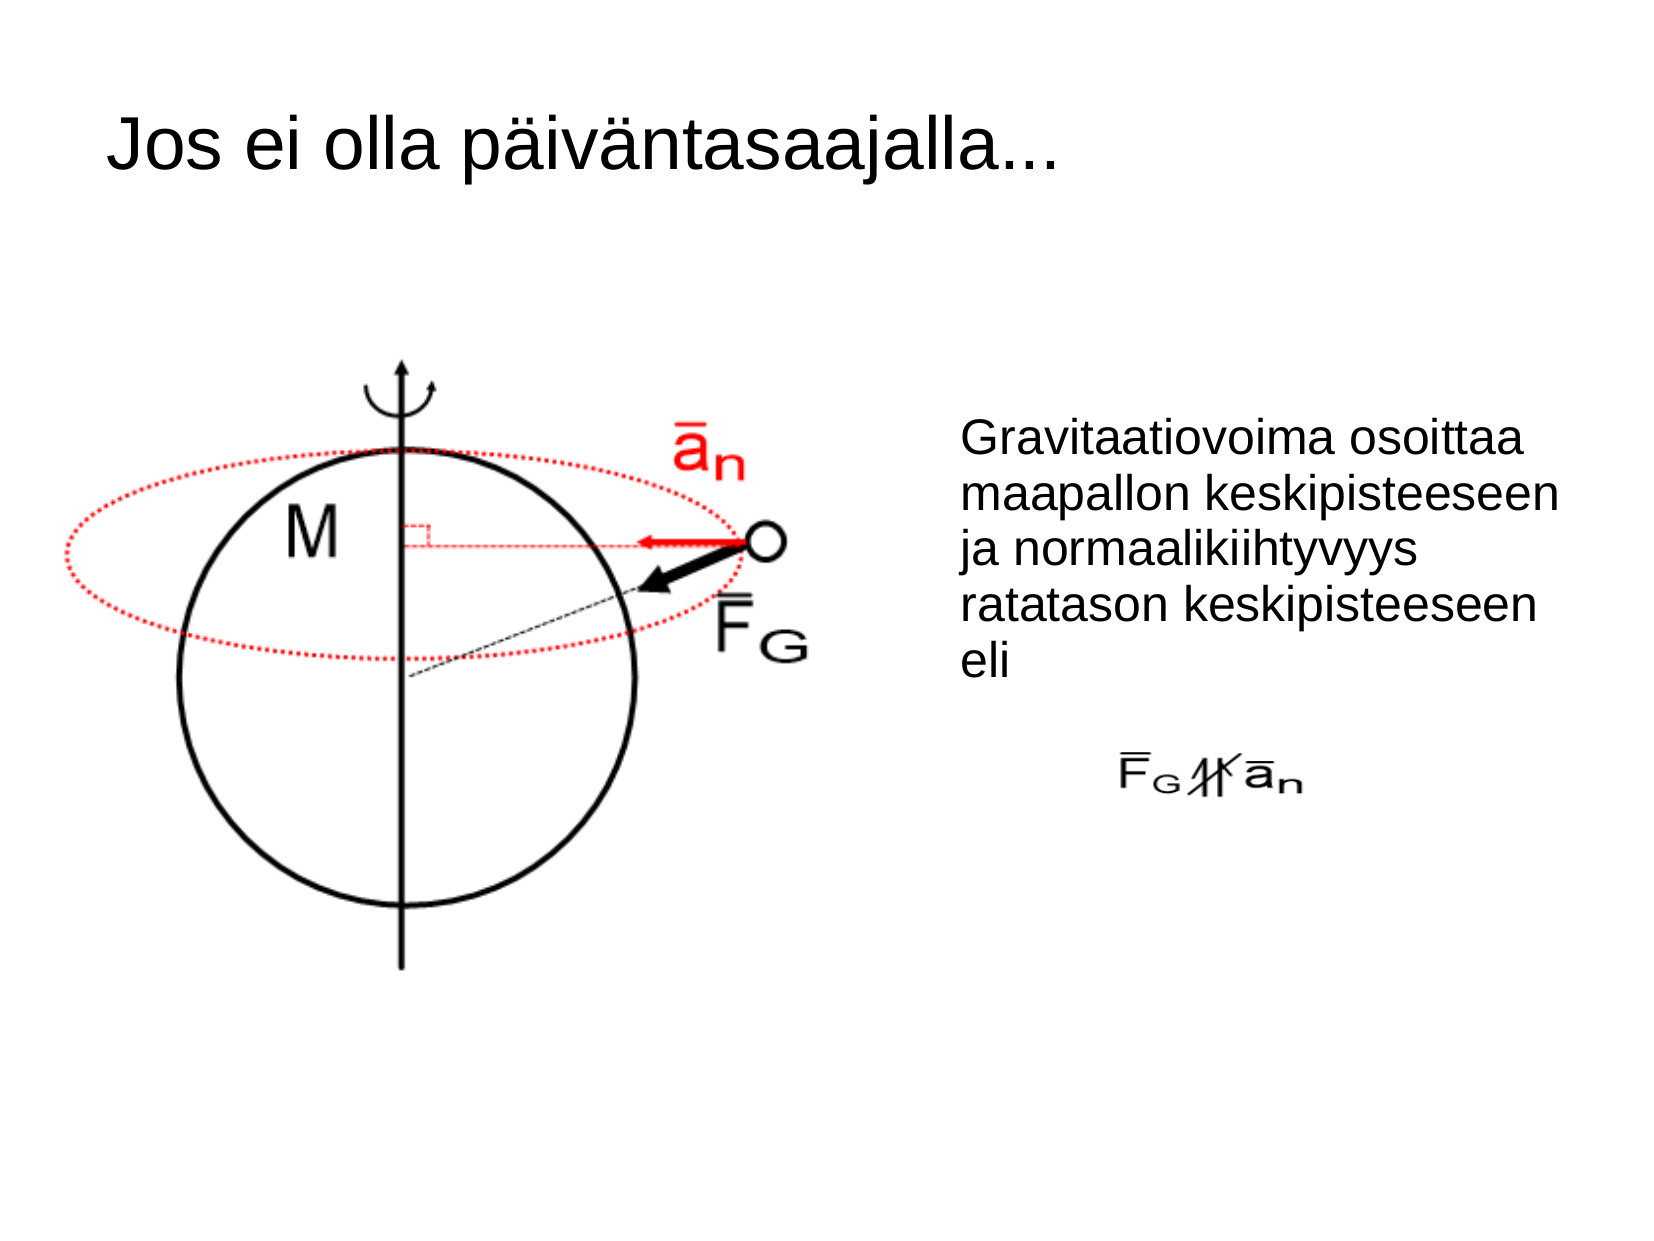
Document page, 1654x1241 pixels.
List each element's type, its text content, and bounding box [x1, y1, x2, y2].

text_box Gravitaatiovoima osoittaa maapallon keskipisteeseen ja normaalikiihtyvyys ratatason keskipisteeseen eli [946, 401, 1583, 696]
picture [1074, 720, 1355, 827]
picture [47, 307, 900, 991]
text_box Jos ei olla päiväntasaajalla... [91, 94, 1229, 194]
